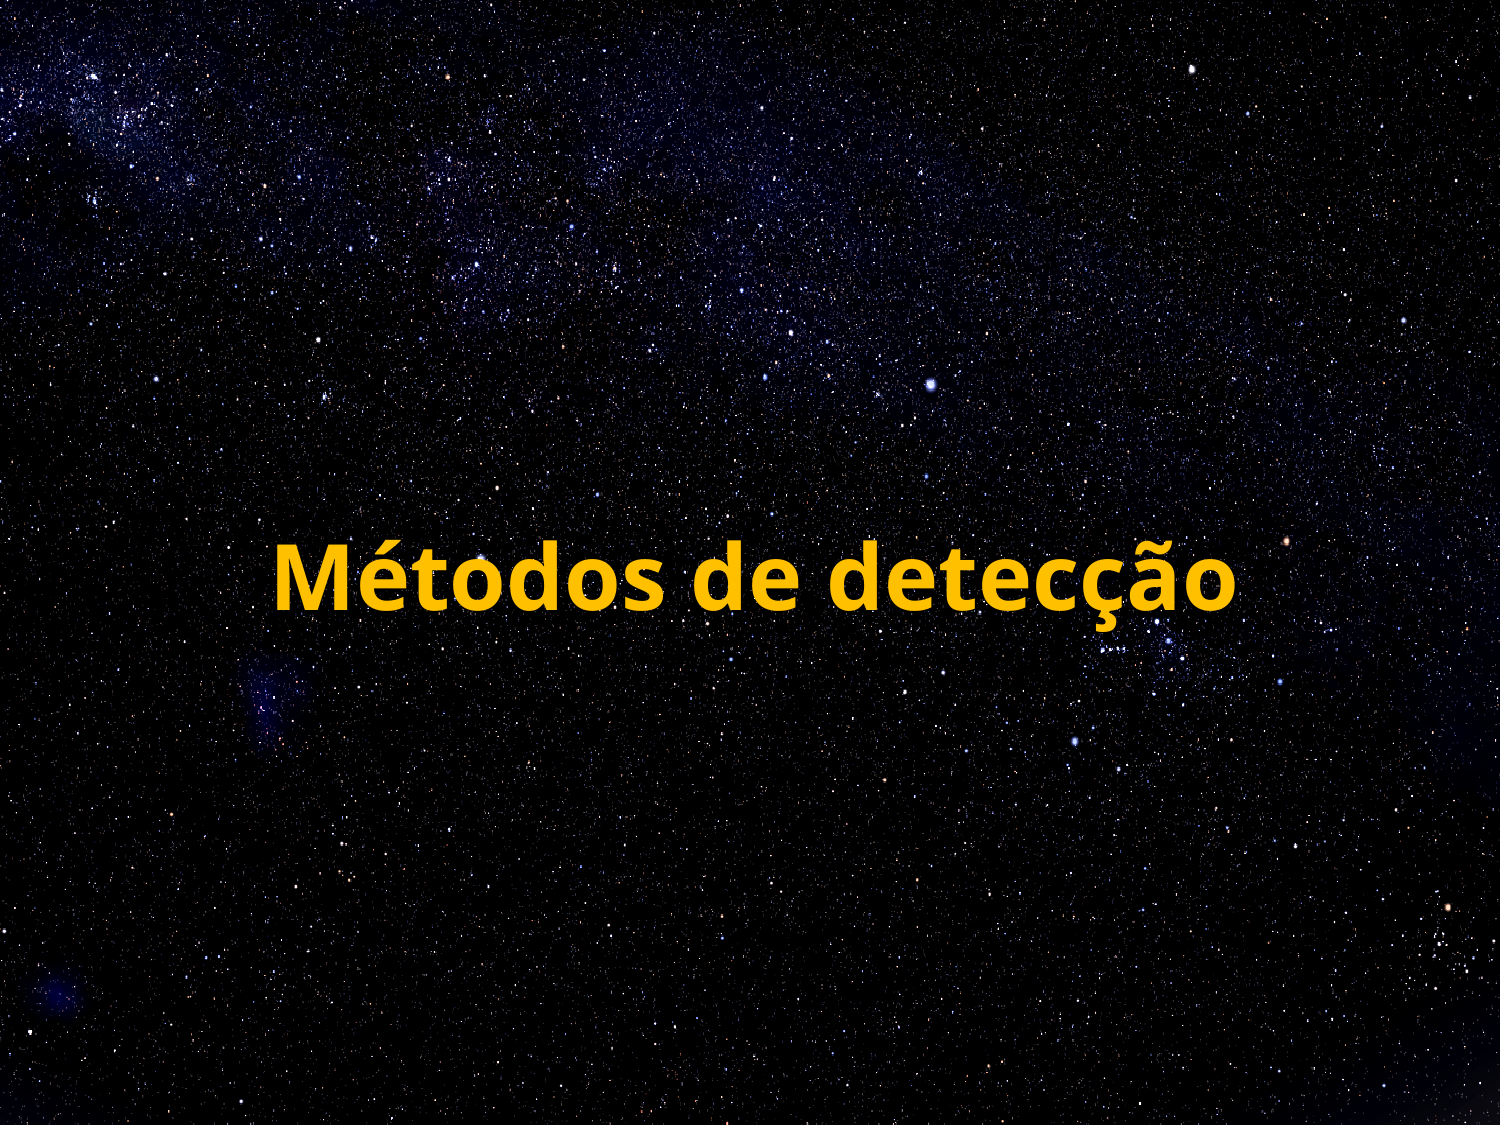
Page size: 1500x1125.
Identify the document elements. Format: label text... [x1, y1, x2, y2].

picture [0, 0, 1500, 1125]
title Métodos de detecção [117, 433, 1393, 715]
